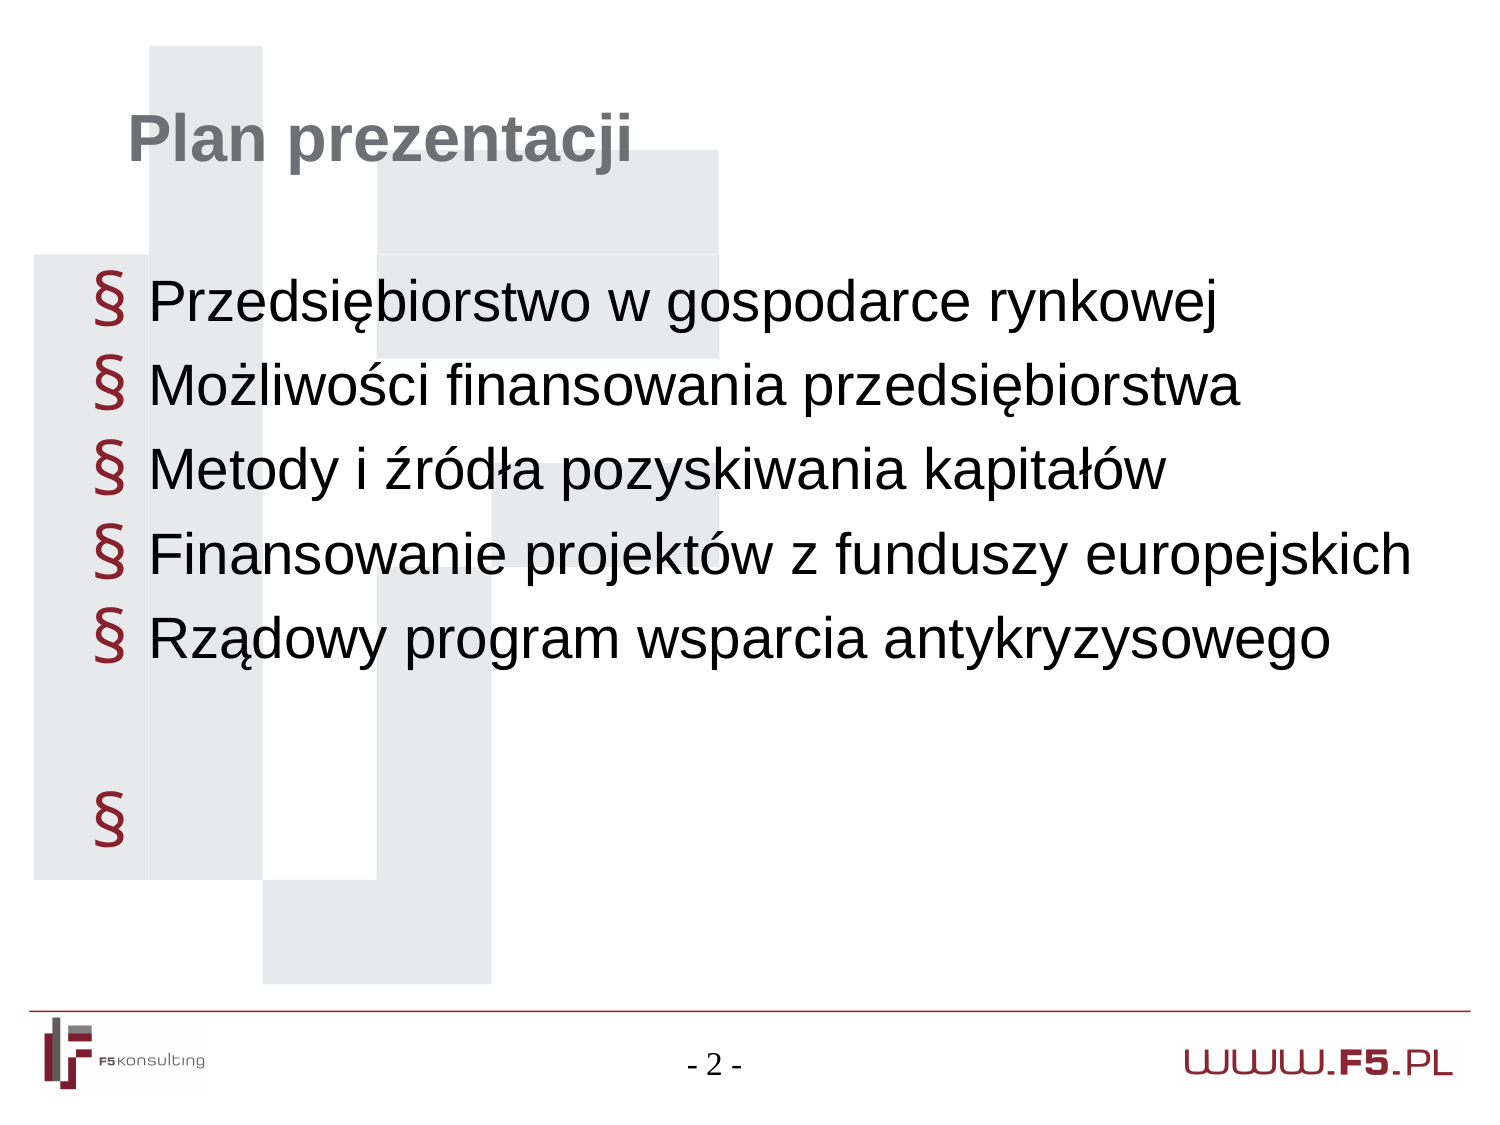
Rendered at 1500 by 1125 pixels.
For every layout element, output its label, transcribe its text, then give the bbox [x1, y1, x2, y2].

text_box - - [655, 1034, 774, 1091]
list Przedsiębiorstwo w gospodarce rynkowej Możliwości finansowania przedsiębiorstwa Metody i źródła pozyskiwania kapitałów Finansowanie projektów z funduszy europejskich Rządowy program wsparcia antykryzysowego [76, 255, 1447, 847]
title Plan prezentacji [112, 37, 1388, 225]
